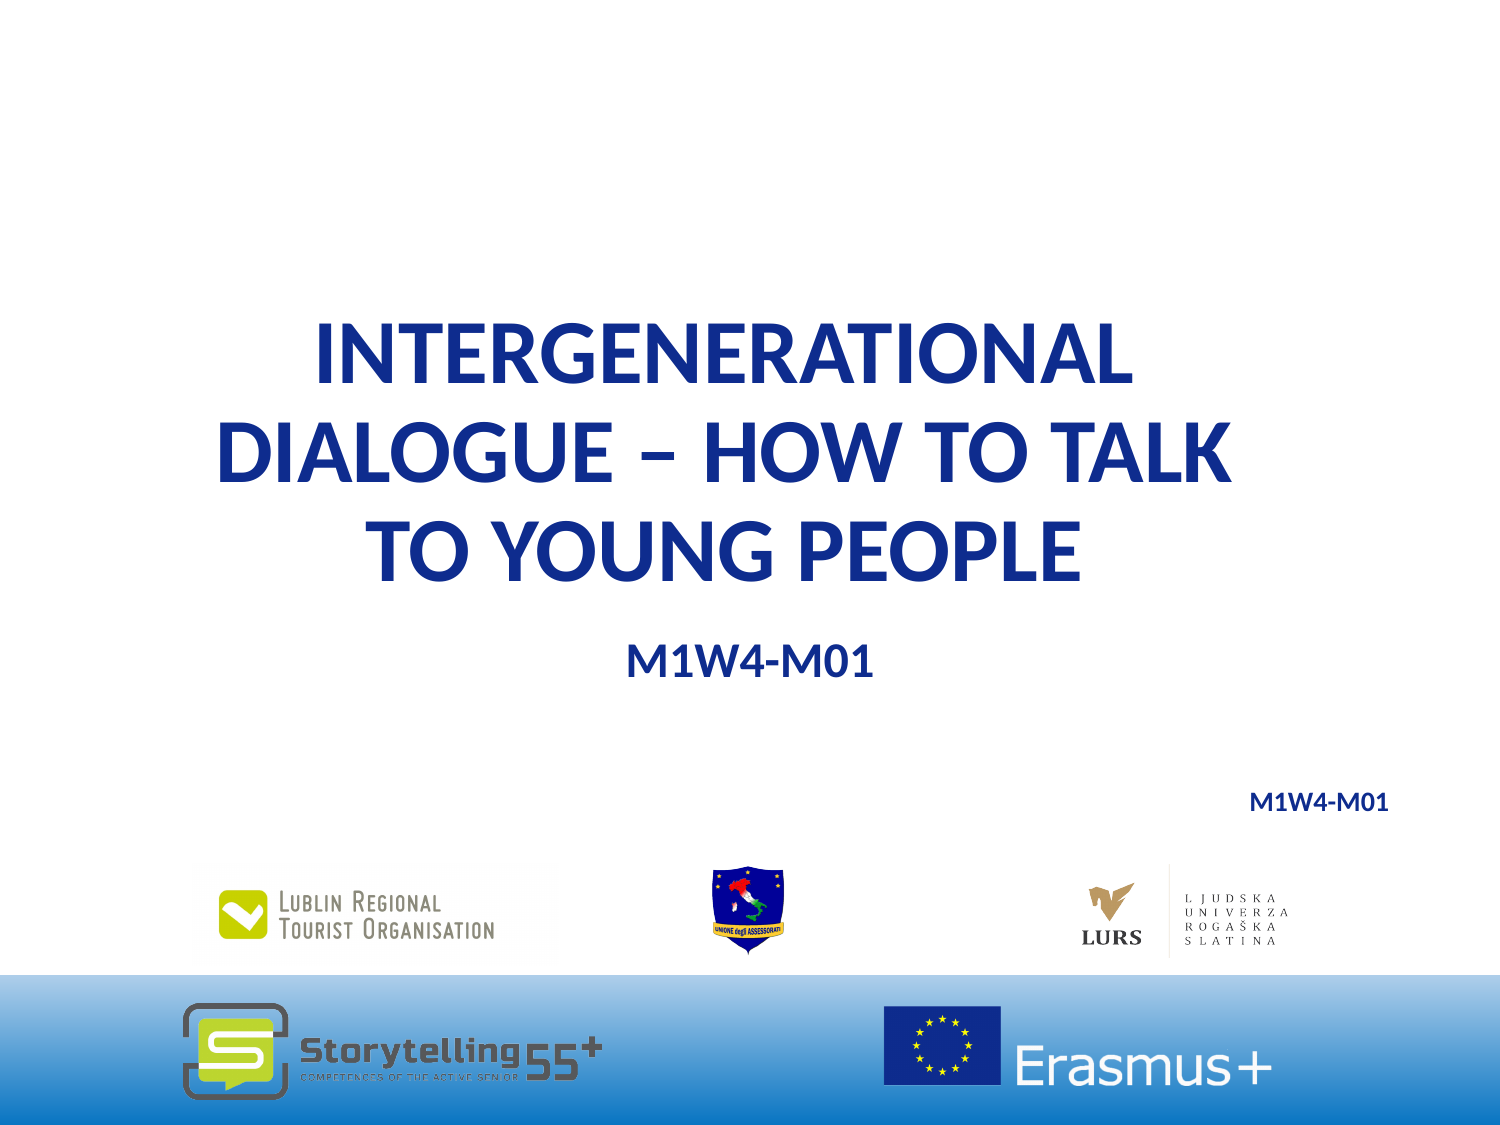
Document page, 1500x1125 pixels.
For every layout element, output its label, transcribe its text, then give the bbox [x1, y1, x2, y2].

picture [192, 863, 559, 966]
subtitle M1W4-M01 [153, 631, 1347, 771]
text_box [0, 857, 1500, 1125]
text_box M1W4-M01 [1172, 777, 1467, 823]
picture [183, 1004, 602, 1100]
picture [698, 861, 802, 959]
picture [1082, 864, 1288, 958]
title INTERGENERATIONAL DIALOGUE – HOW TO TALK TO YOUNG PEOPLE [162, 296, 1288, 487]
picture [861, 983, 1294, 1108]
